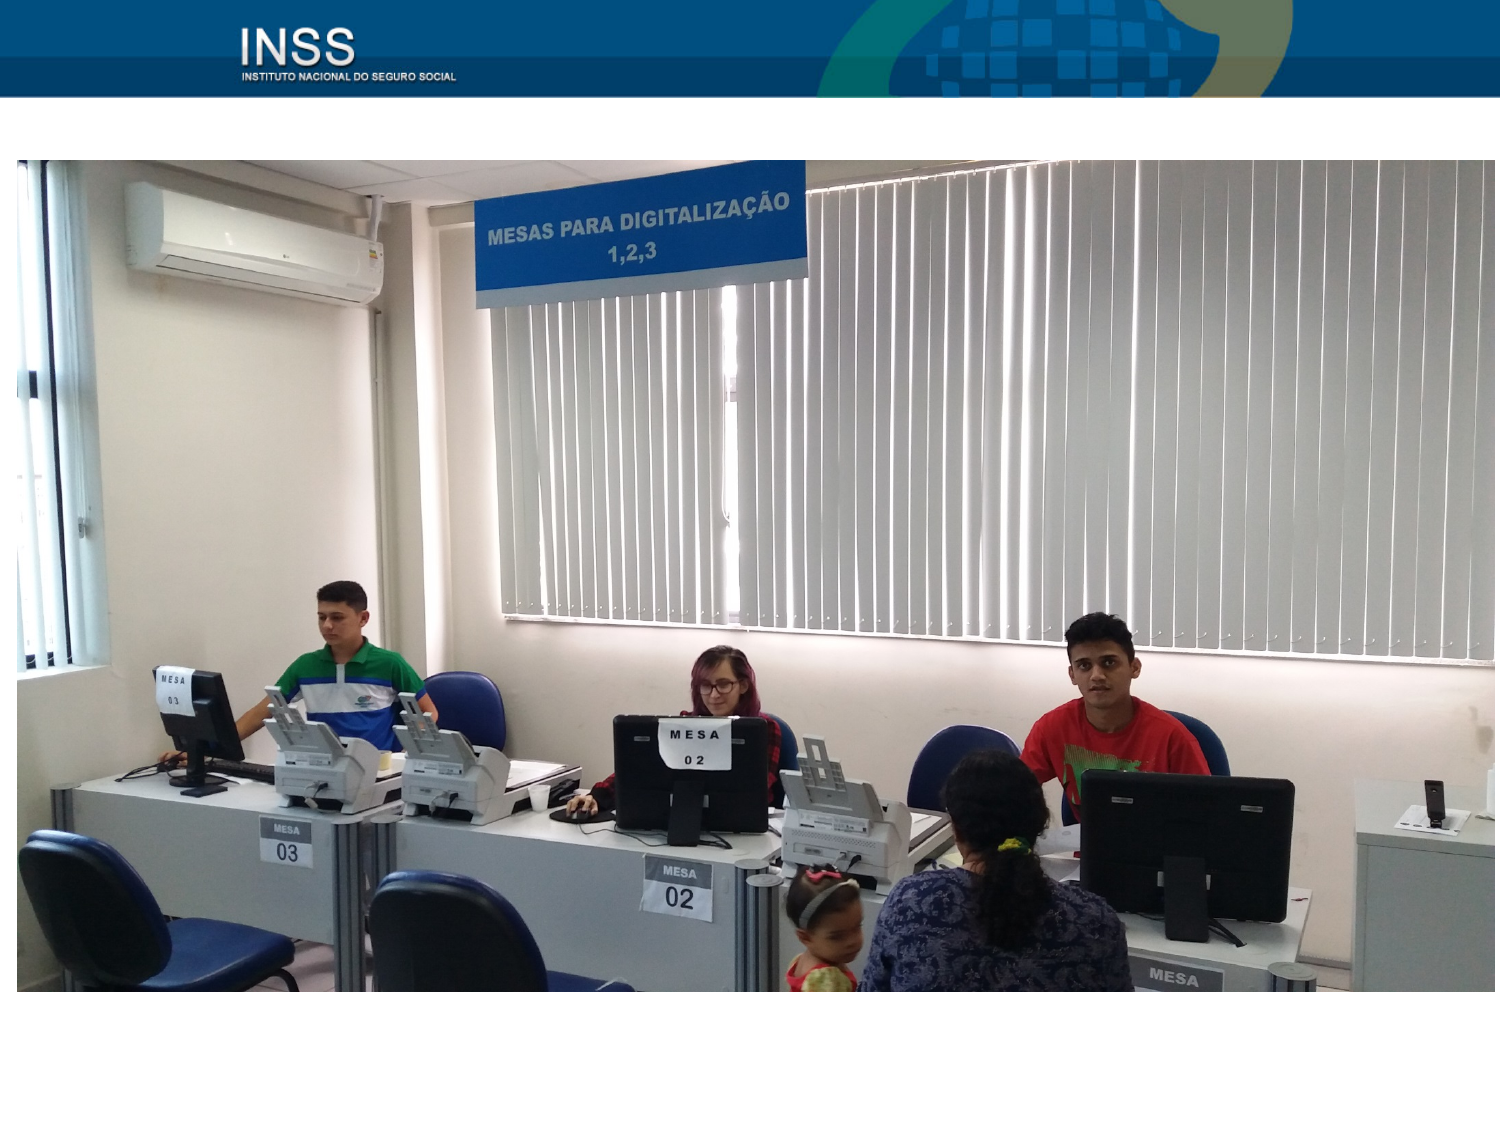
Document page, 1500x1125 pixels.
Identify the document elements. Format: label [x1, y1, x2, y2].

picture [17, 160, 1495, 992]
picture [0, 0, 1500, 98]
